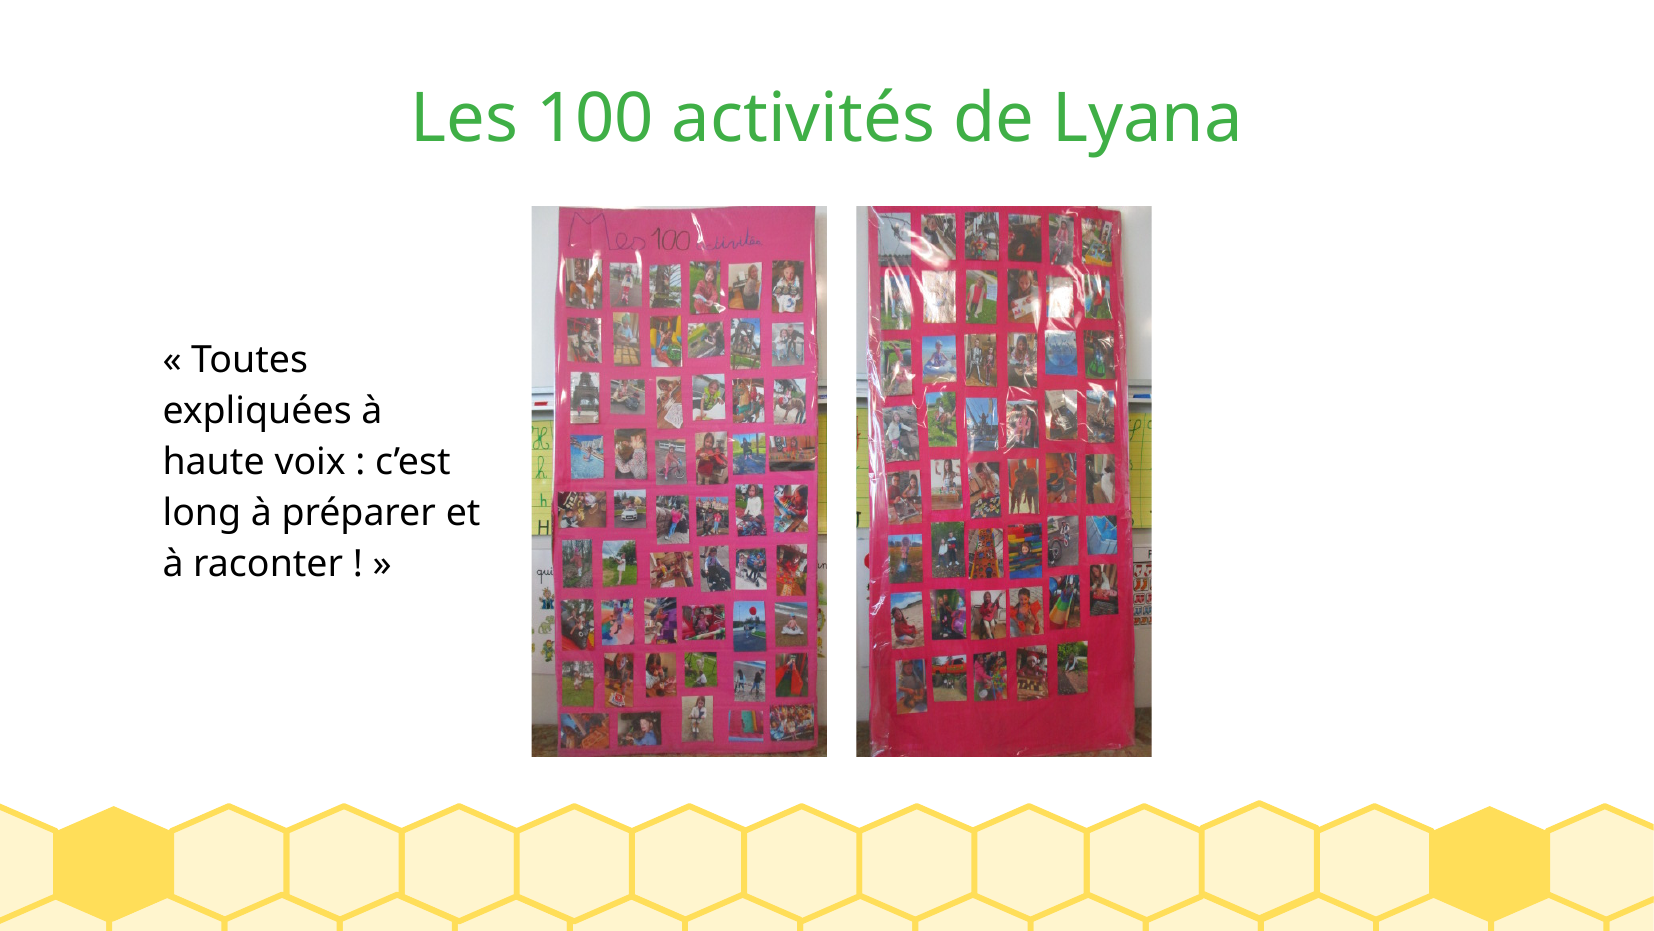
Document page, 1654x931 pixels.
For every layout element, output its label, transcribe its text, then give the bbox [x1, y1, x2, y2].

title Les 100 activités de Lyana [82, 37, 1571, 193]
picture [531, 206, 827, 757]
text_box « Toutes expliquées à haute voix : c’est long à préparer et à raconter ! » [147, 324, 502, 595]
picture [856, 206, 1152, 757]
